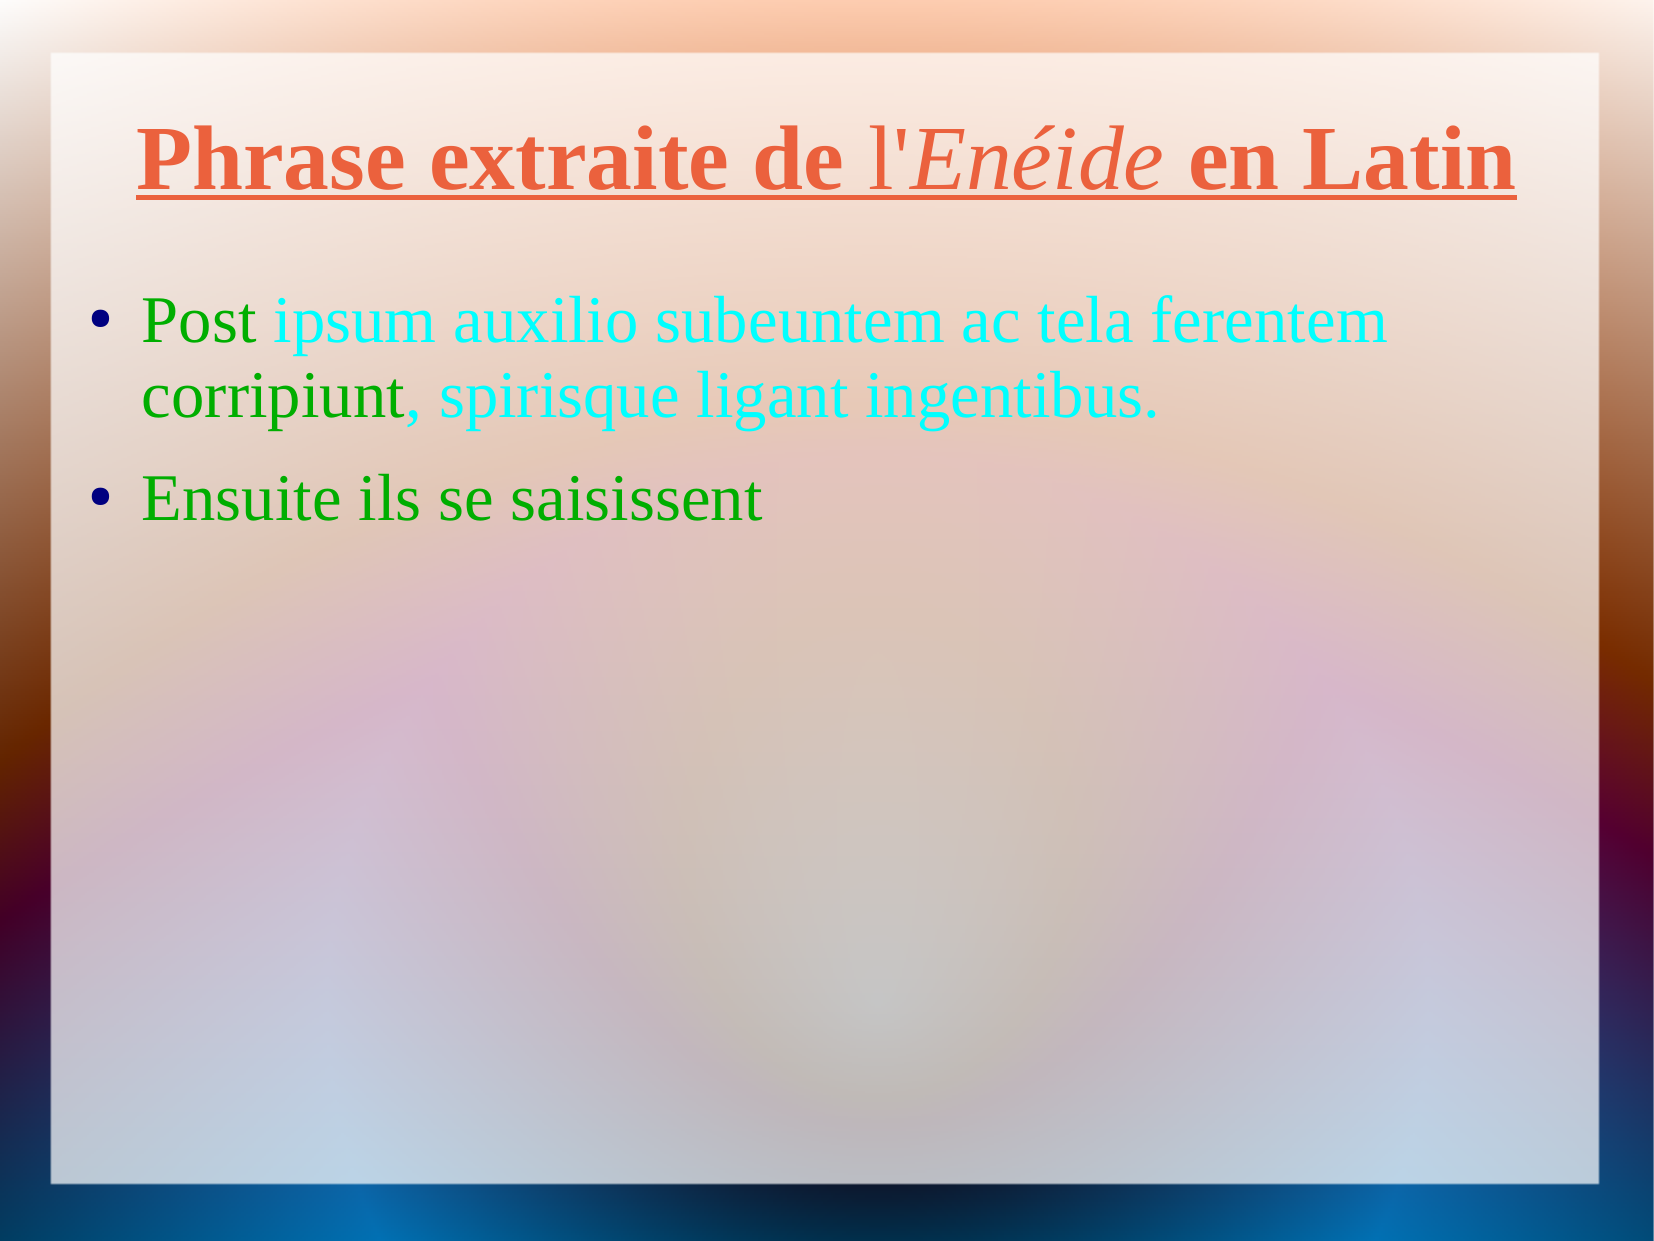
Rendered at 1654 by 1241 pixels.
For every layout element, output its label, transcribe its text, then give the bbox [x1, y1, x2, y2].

list Post ipsum auxilio subeuntem ac tela ferentem corripiunt, spirisque ligant ingentibus. Ensuite ils se saisissent [70, 283, 1560, 1102]
picture [0, 0, 1654, 1241]
title Phrase extraite de l'Enéide en Latin [82, 55, 1571, 263]
